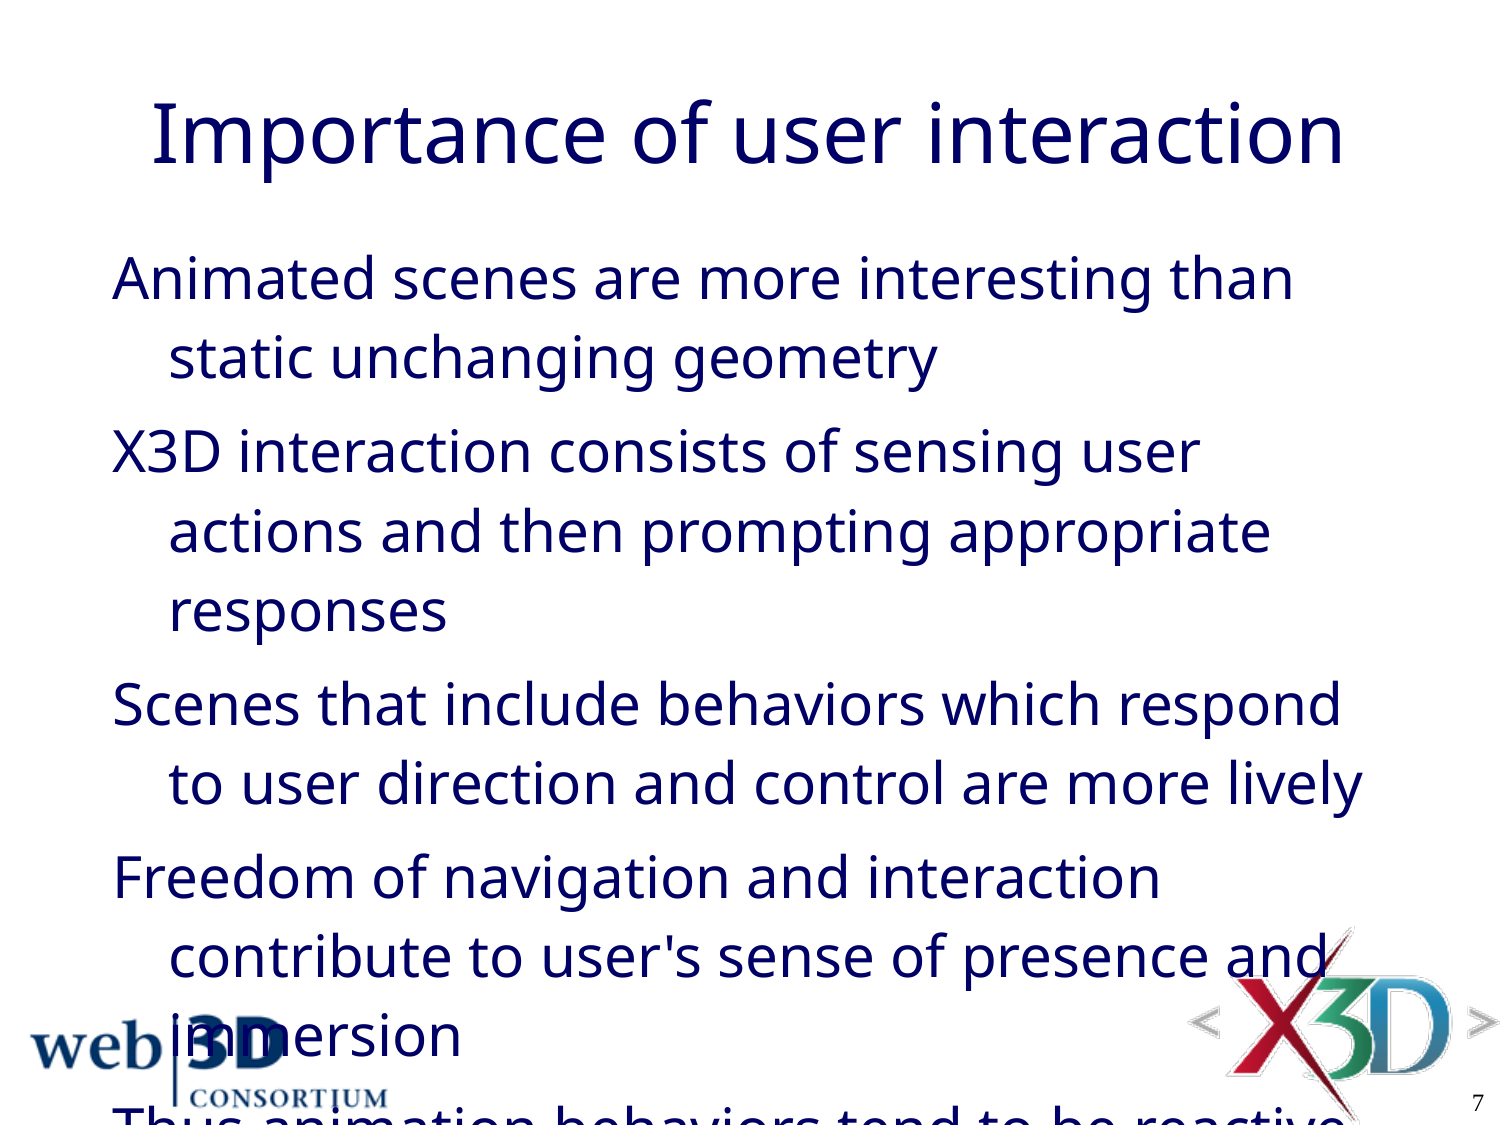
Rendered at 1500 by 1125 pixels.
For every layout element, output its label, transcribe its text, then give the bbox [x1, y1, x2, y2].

picture [12, 998, 413, 1118]
picture [401, 1028, 413, 1052]
picture [1187, 926, 1500, 1125]
list Animated scenes are more interesting than static unchanging geometry X3D interaction consists of sensing user actions and then prompting appropriate responses Scenes that include behaviors which respond to user direction and control are more lively Freedom of navigation and interaction contribute to user's sense of presence and immersion Thus animation behaviors tend to be reactive and declarative, responding to the user [112, 237, 1388, 999]
title Importance of user interaction [112, 37, 1388, 226]
